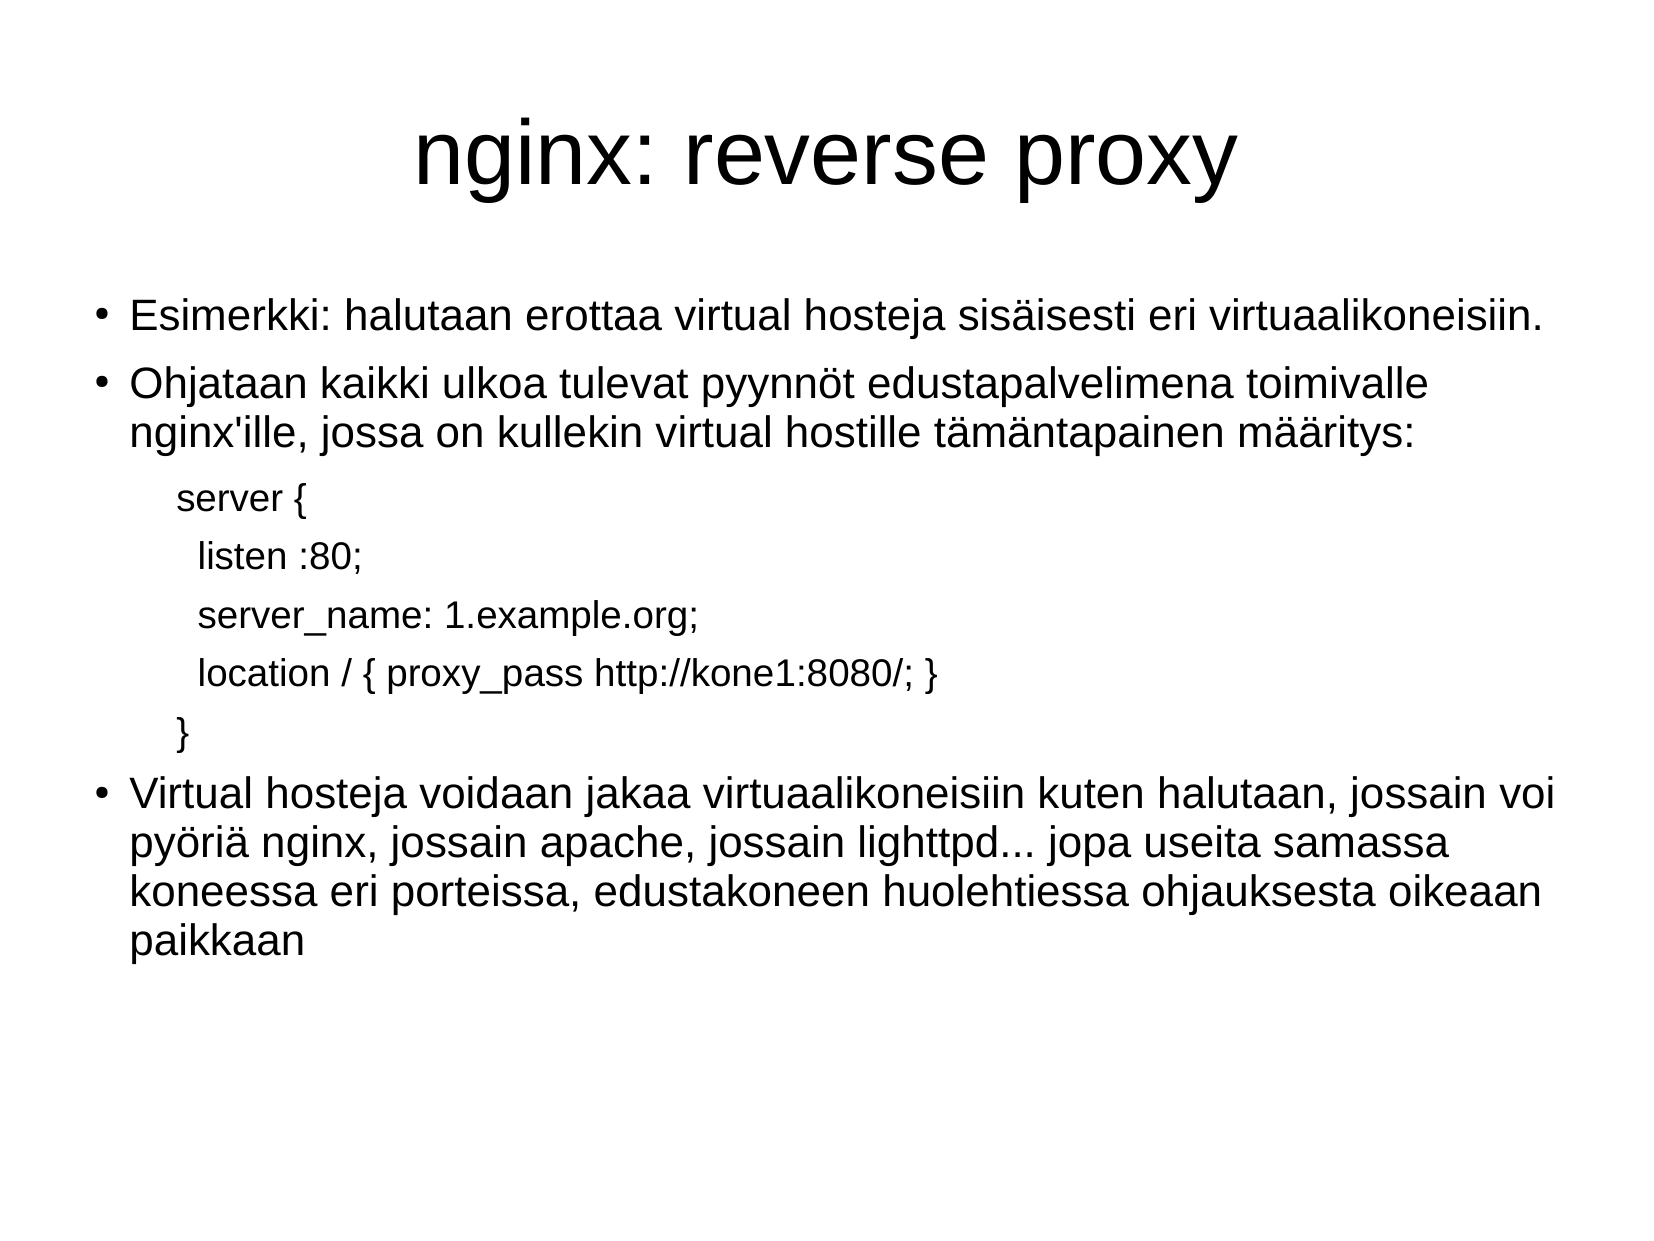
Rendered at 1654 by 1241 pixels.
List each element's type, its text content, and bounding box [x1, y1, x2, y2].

list Esimerkki: halutaan erottaa virtual hosteja sisäisesti eri virtuaalikoneisiin. Ohjataan kaikki ulkoa tulevat pyynnöt edustapalvelimena toimivalle nginx'ille, jossa on kullekin virtual hostille tämäntapainen määritys: server { listen :80; server_name: 1.example.org; location / { proxy_pass http://kone1:8080/; } } Virtual hosteja voidaan jakaa virtuaalikoneisiin kuten halutaan, jossain voi pyöriä nginx, jossain apache, jossain lighttpd... jopa useita samassa koneessa eri porteissa, edustakoneen huolehtiessa ohjauksesta oikeaan paikkaan [82, 290, 1571, 1010]
title nginx: reverse proxy [82, 49, 1571, 257]
